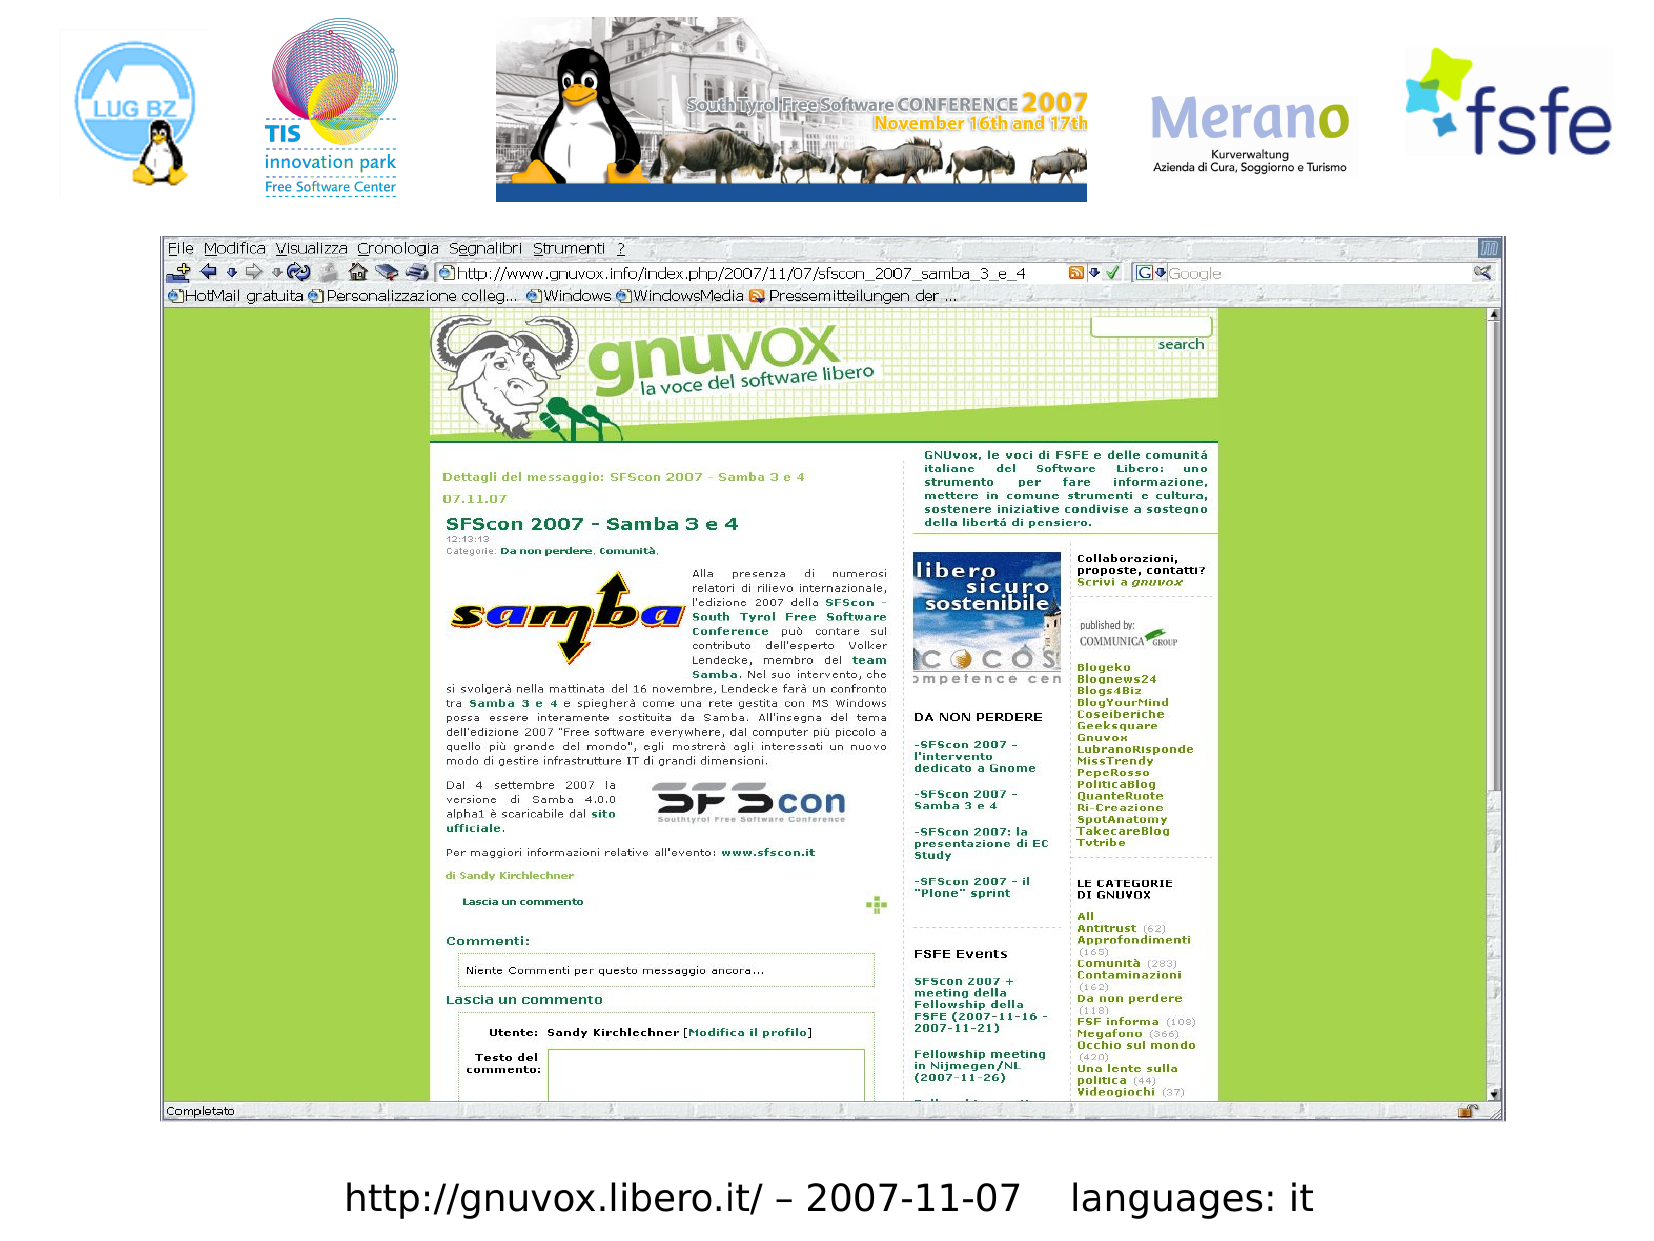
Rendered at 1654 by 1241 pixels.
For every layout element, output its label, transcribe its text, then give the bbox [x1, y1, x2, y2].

text_box http://gnuvox.libero.it/ – 2007-11-07 languages: it [194, 1169, 1465, 1228]
picture [160, 236, 1506, 1123]
picture [1151, 96, 1359, 177]
picture [1405, 47, 1613, 156]
picture [496, 17, 1087, 202]
picture [265, 18, 398, 197]
picture [59, 29, 220, 198]
